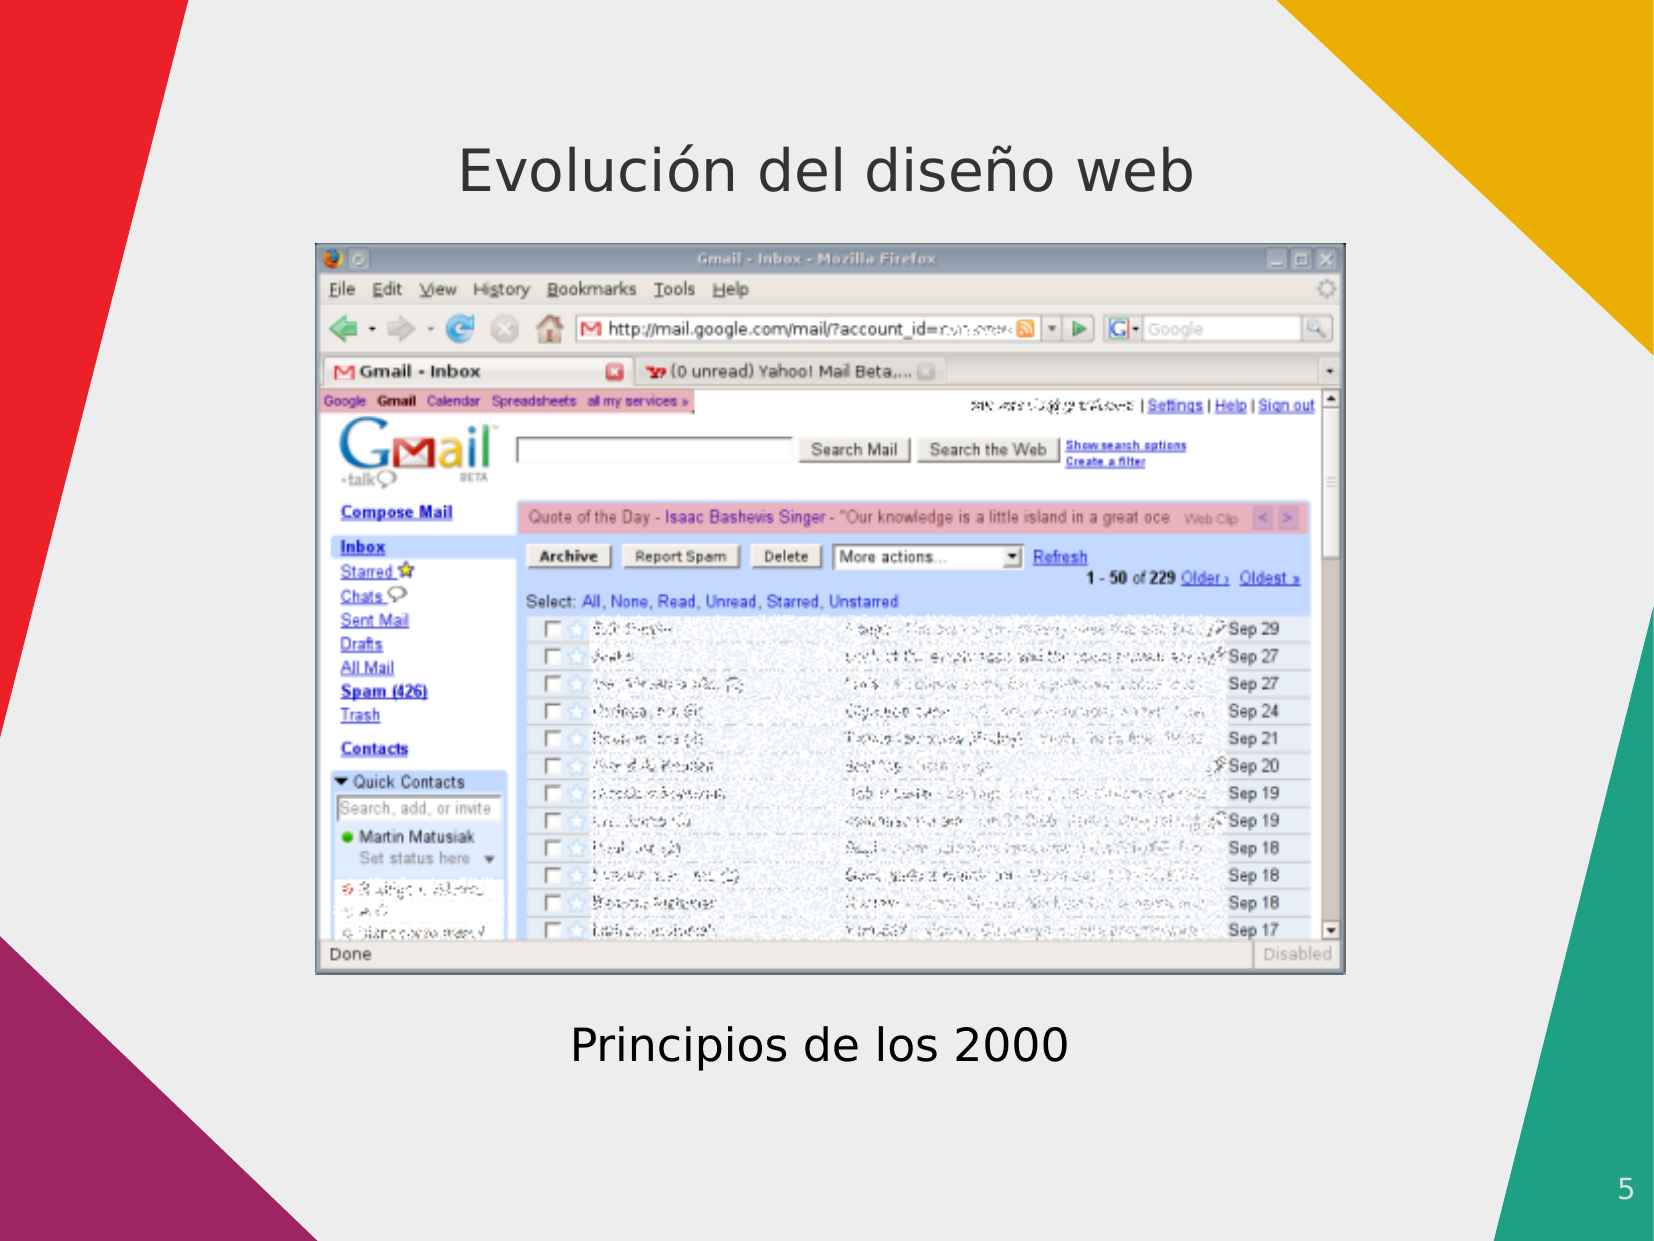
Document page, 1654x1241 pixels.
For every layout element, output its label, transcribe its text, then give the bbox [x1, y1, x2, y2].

title Evolución del diseño web [114, 73, 1539, 271]
picture [315, 243, 1346, 976]
text_box Principios de los 2000 [555, 1011, 1096, 1081]
